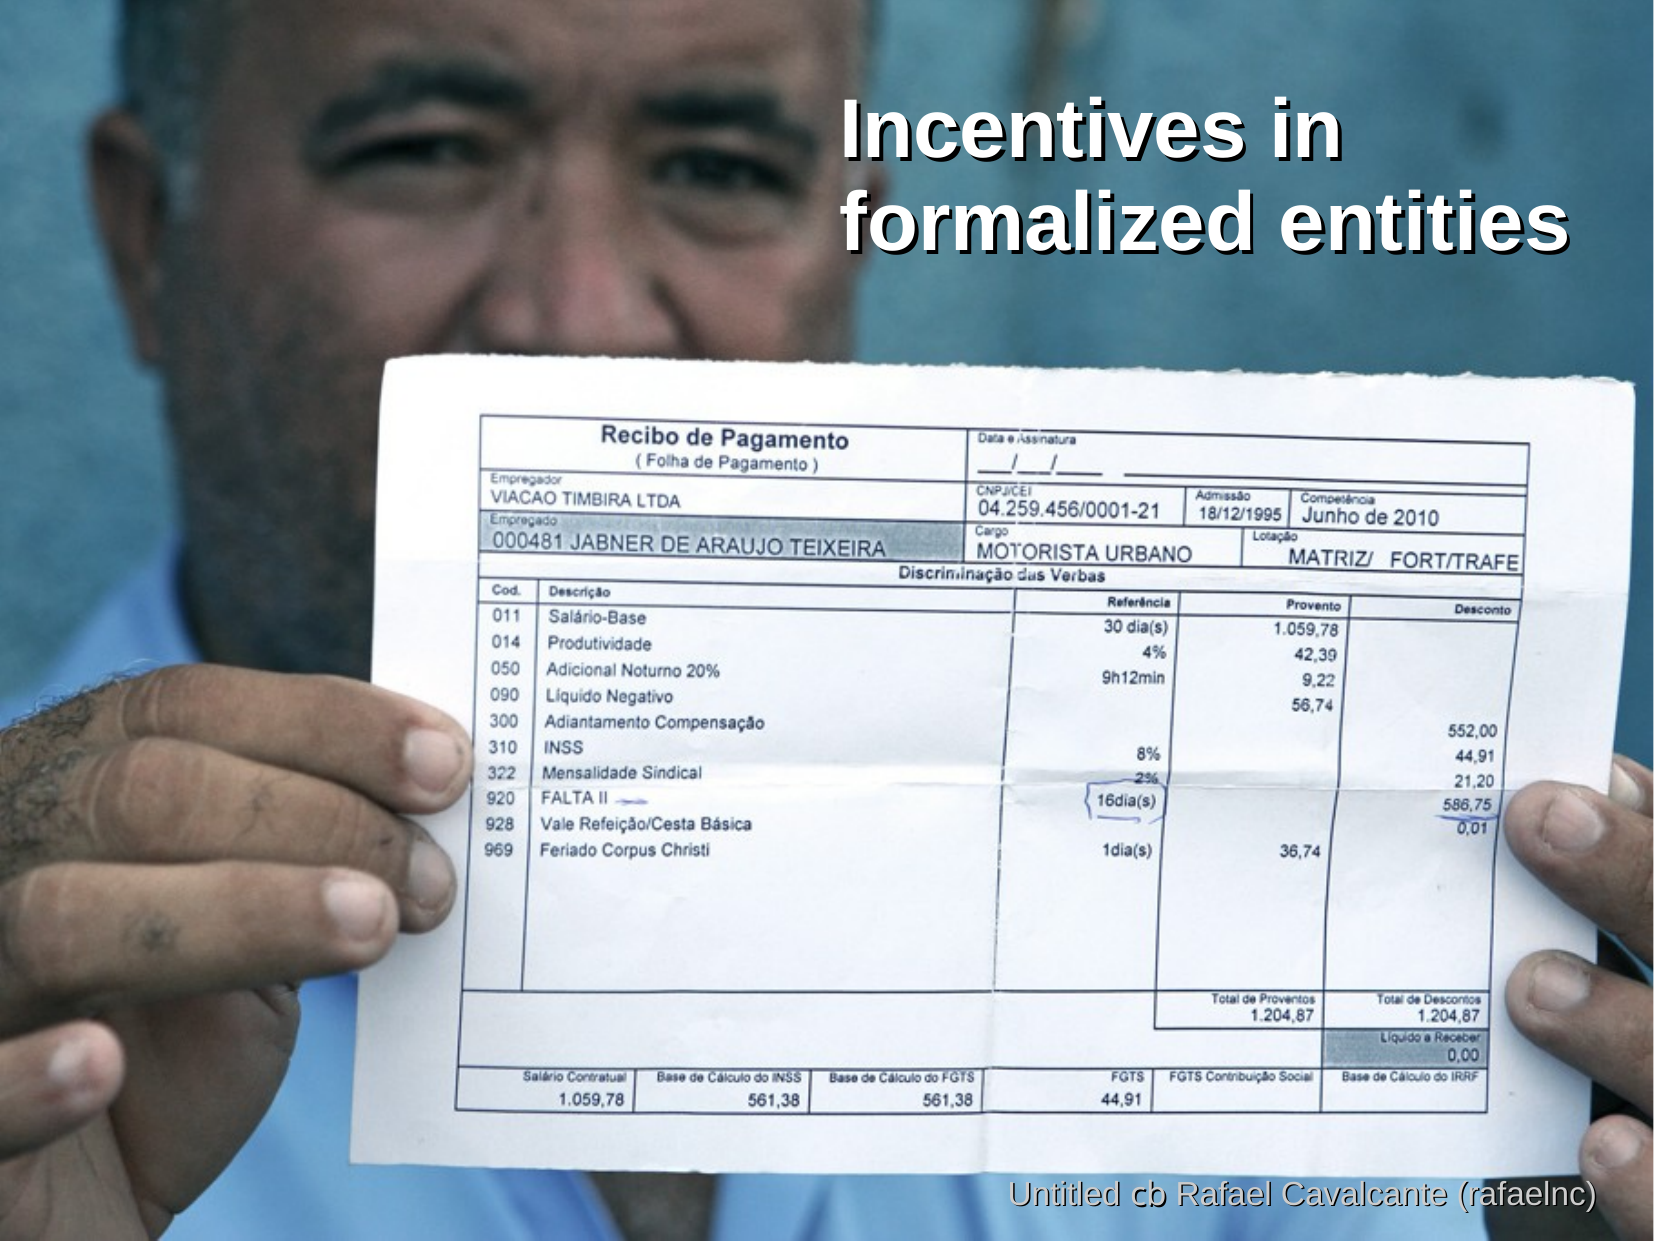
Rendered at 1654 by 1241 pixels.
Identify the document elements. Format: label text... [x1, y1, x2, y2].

text_box Incentives in formalized entities [825, 75, 1599, 276]
picture [0, 0, 1654, 1241]
text_box Untitled cb Rafael Cavalcante (rafaelnc) [262, 1162, 1613, 1215]
